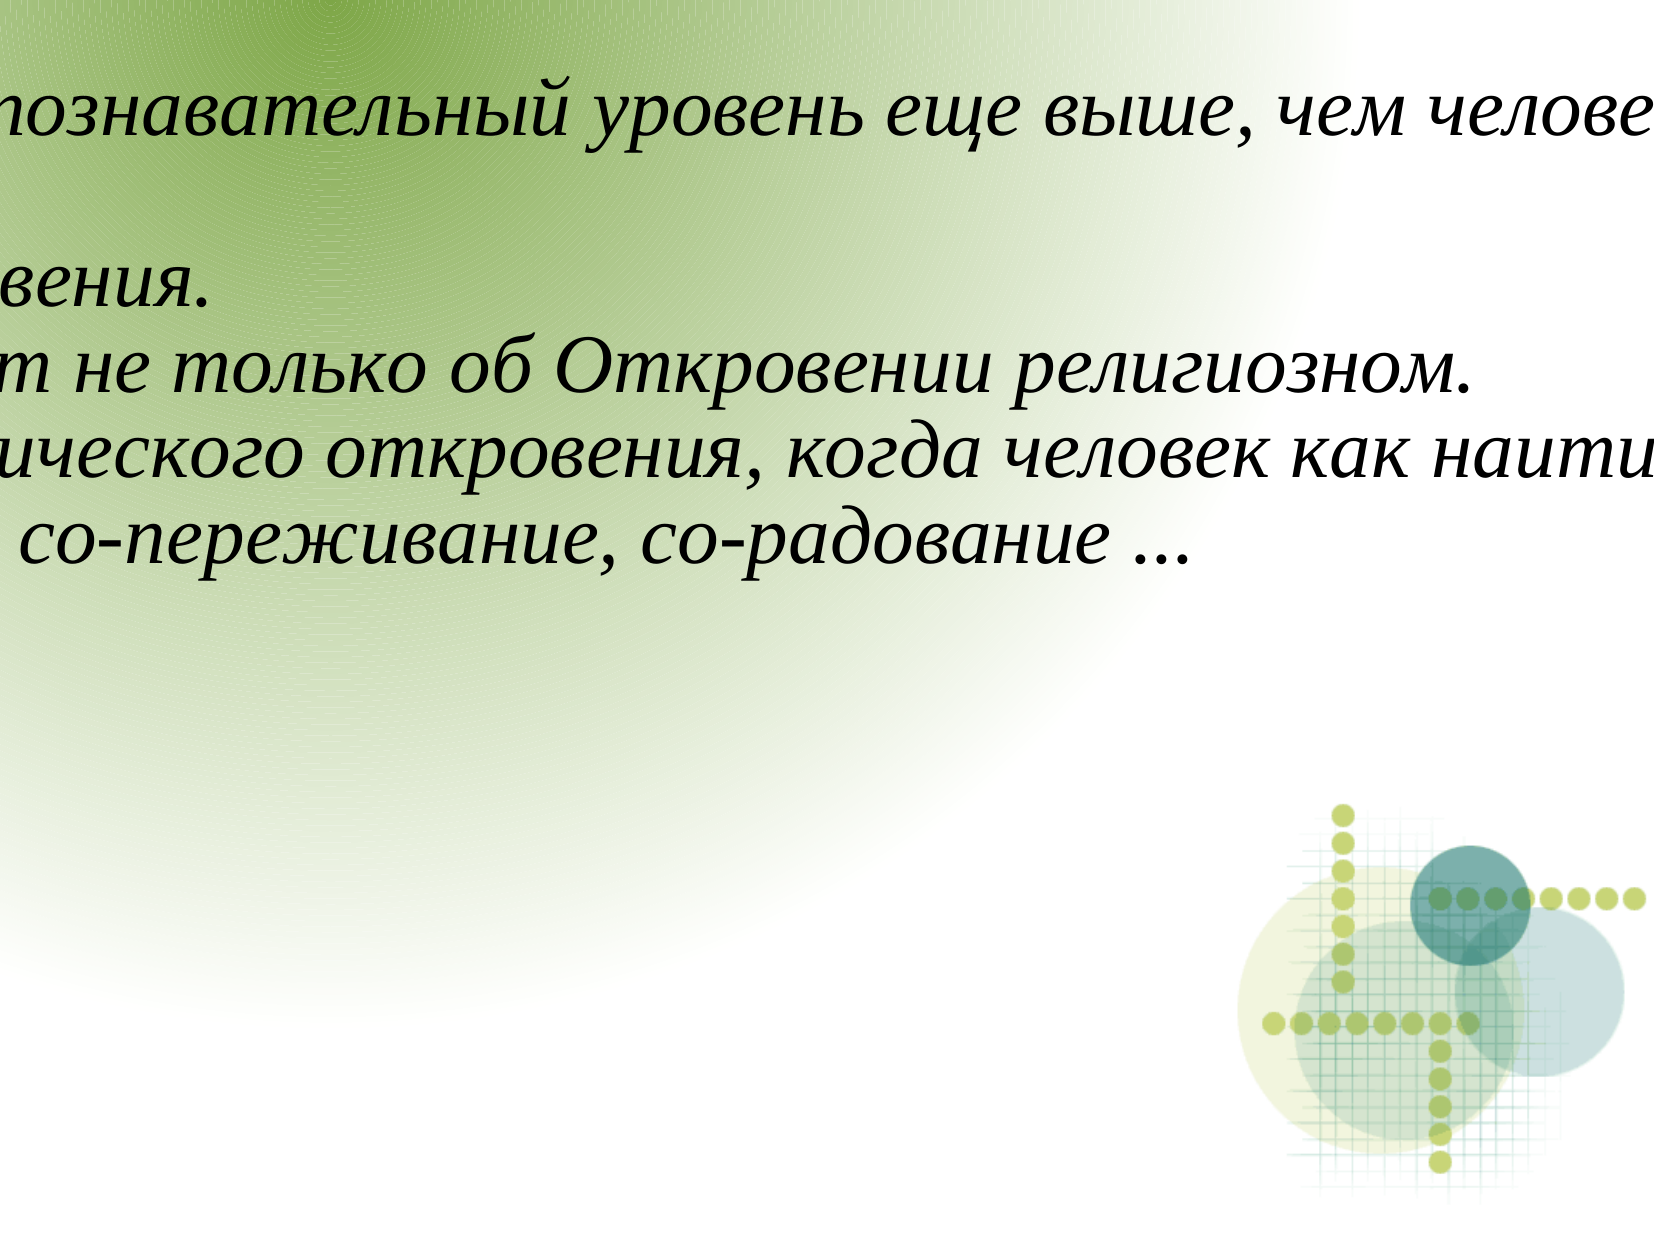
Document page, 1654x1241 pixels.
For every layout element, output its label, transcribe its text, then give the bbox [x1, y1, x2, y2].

text_box Но существует познавательный уровень еще выше, чем человек. Это путь откровения. Причем речь идет не только об Откровении религиозном. Есть мир эстетического откровения, когда человек как наитие ощущает некое со-болезнование, со-переживание, со-радование ... [0, 59, 1654, 589]
picture [1224, 792, 1654, 1211]
